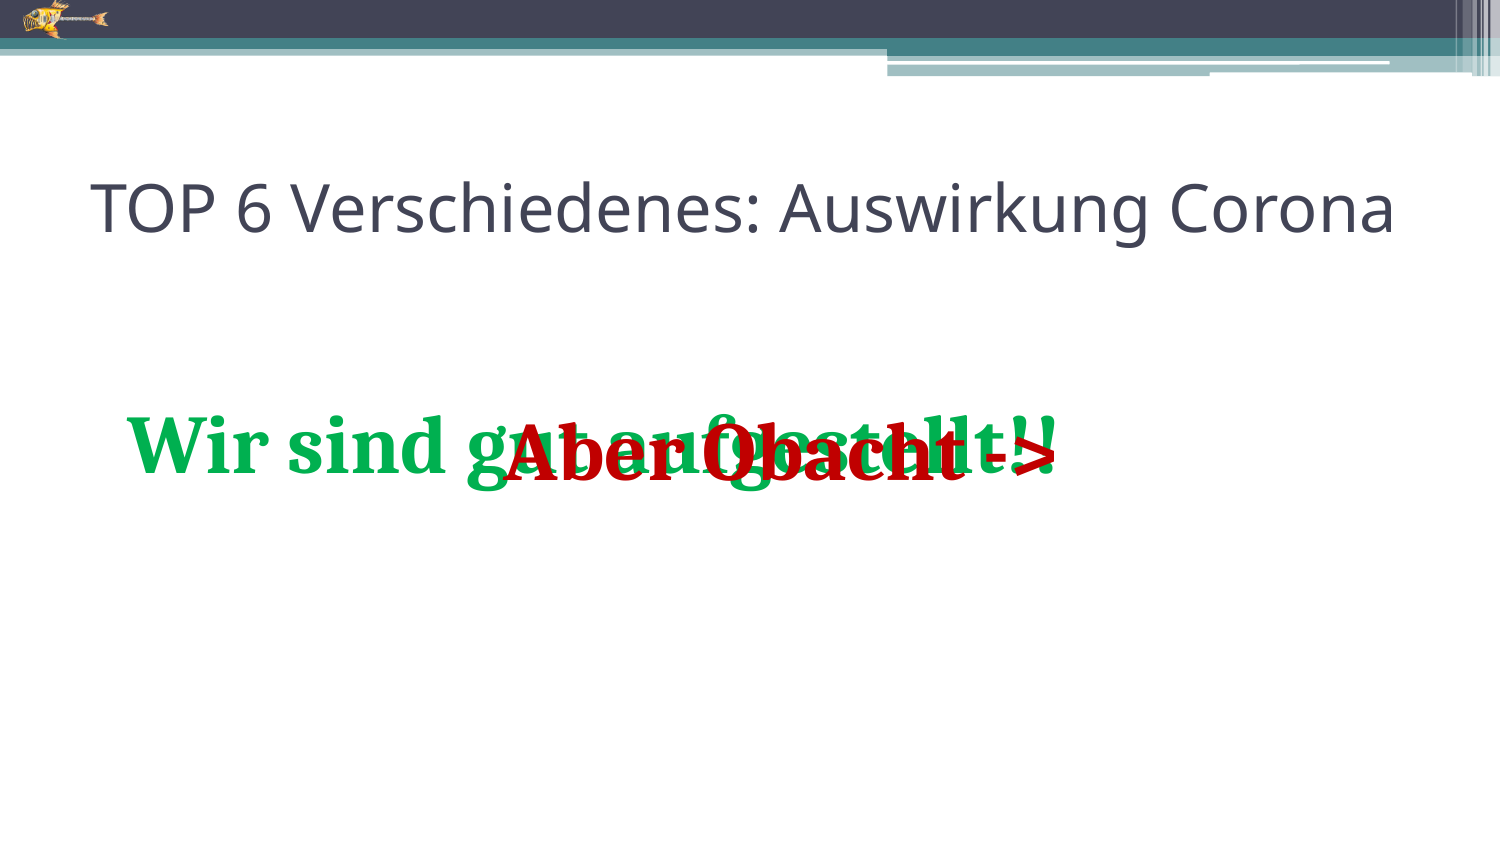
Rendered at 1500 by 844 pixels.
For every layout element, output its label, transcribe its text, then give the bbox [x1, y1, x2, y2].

list Wir sind gut aufgestellt!! [76, 362, 1427, 532]
title TOP 6 Verschiedenes: Auswirkung Corona [75, 140, 1426, 272]
text_box Aber Obacht -> [97, 369, 1448, 539]
